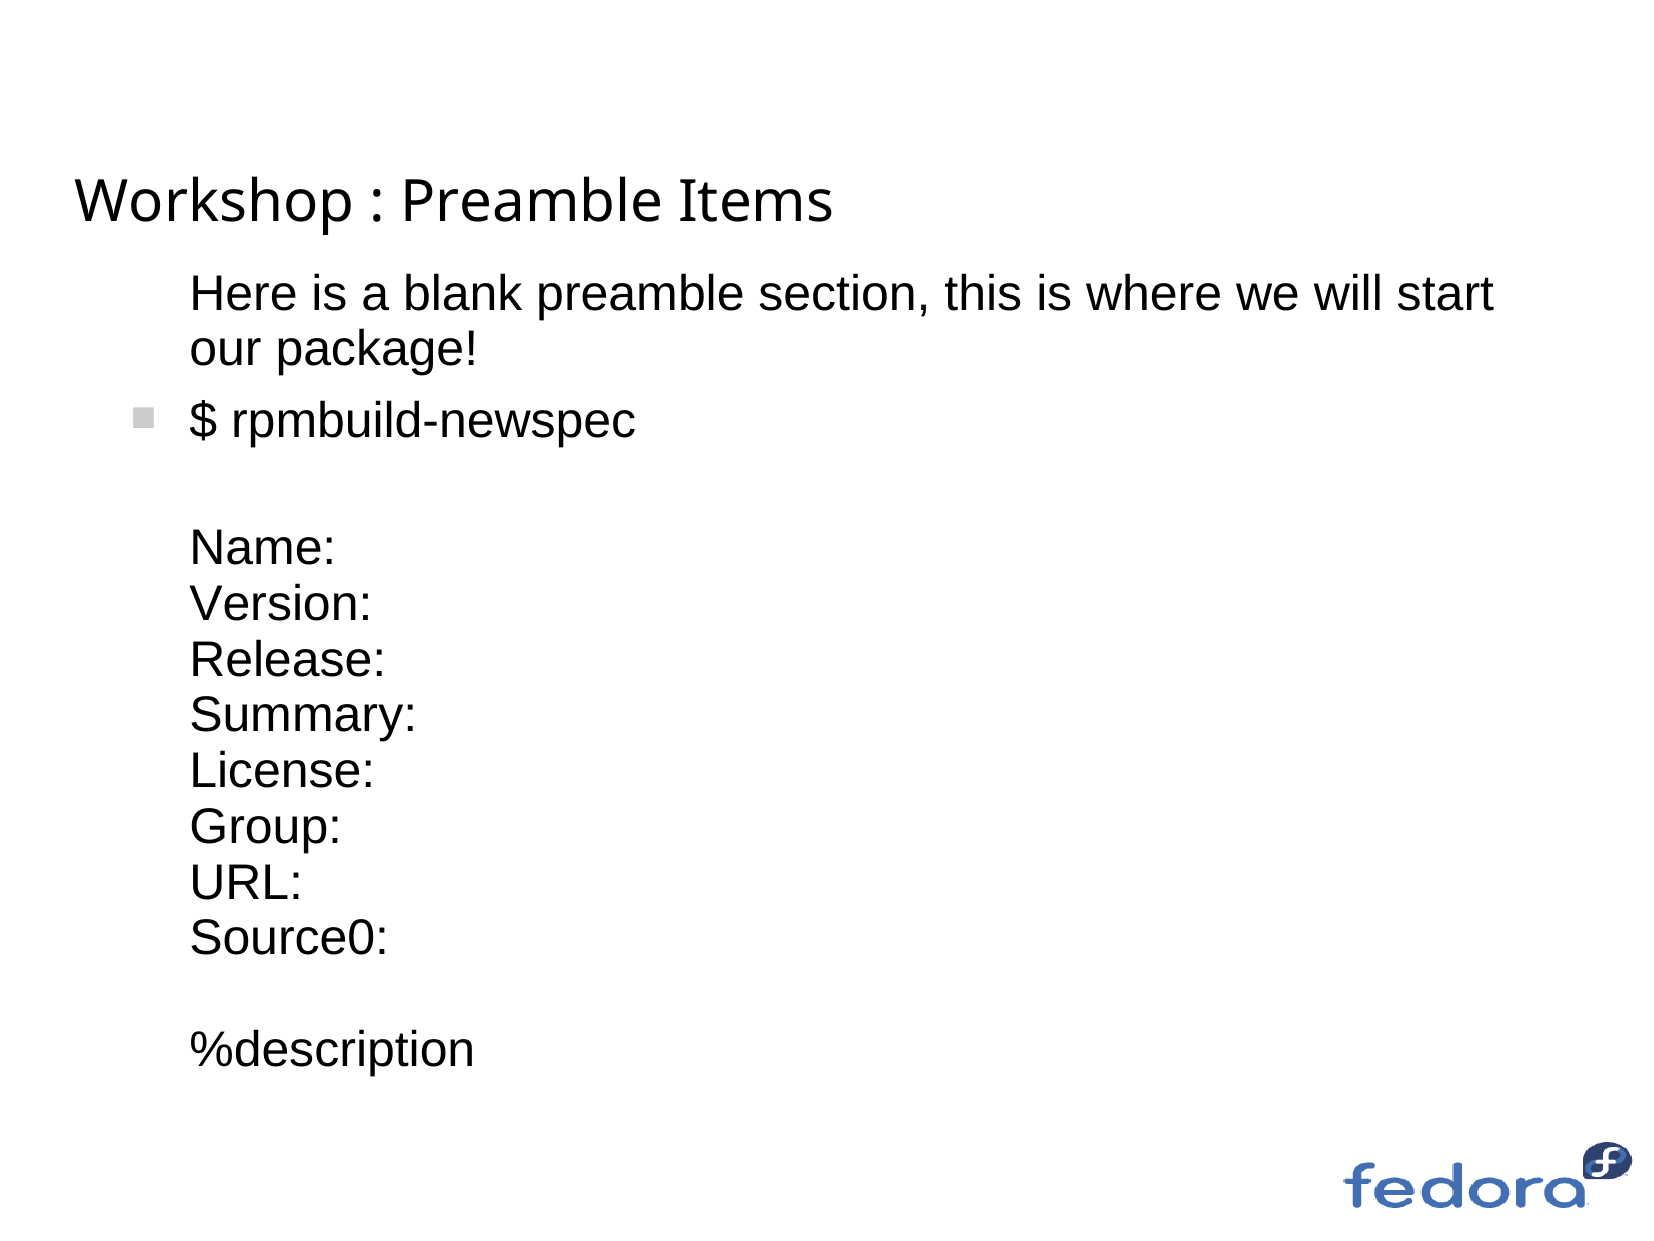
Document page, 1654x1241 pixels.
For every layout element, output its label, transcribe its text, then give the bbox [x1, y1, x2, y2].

picture [1332, 1124, 1651, 1227]
title Workshop : Preamble Items [74, 140, 1506, 259]
list Here is a blank preamble section, this is where we will start our package! $ rpmbuild-newspec Name: Version: Release: Summary: License: Group: URL: Source0: %description [77, 264, 1500, 1174]
